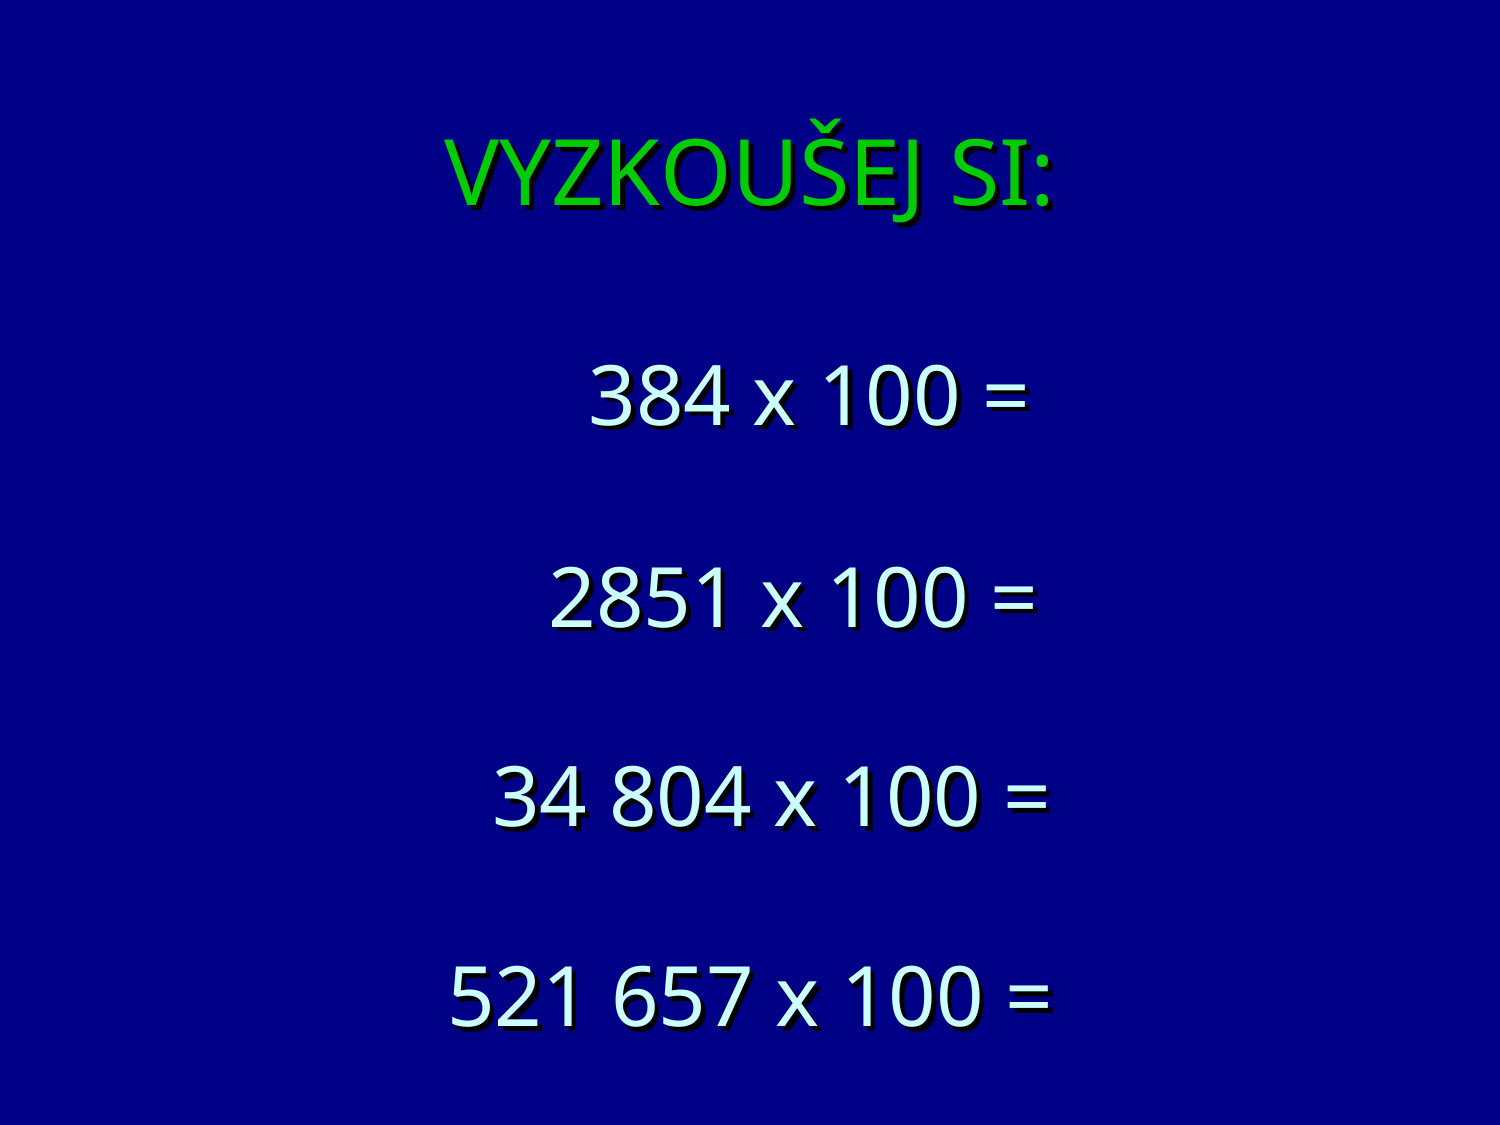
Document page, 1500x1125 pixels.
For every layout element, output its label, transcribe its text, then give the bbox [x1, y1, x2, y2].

title VYZKOUŠEJ SI: 384 x 100 = 2851 x 100 = 34 804 x 100 = 521 657 x 100 = [75, 0, 1426, 1052]
